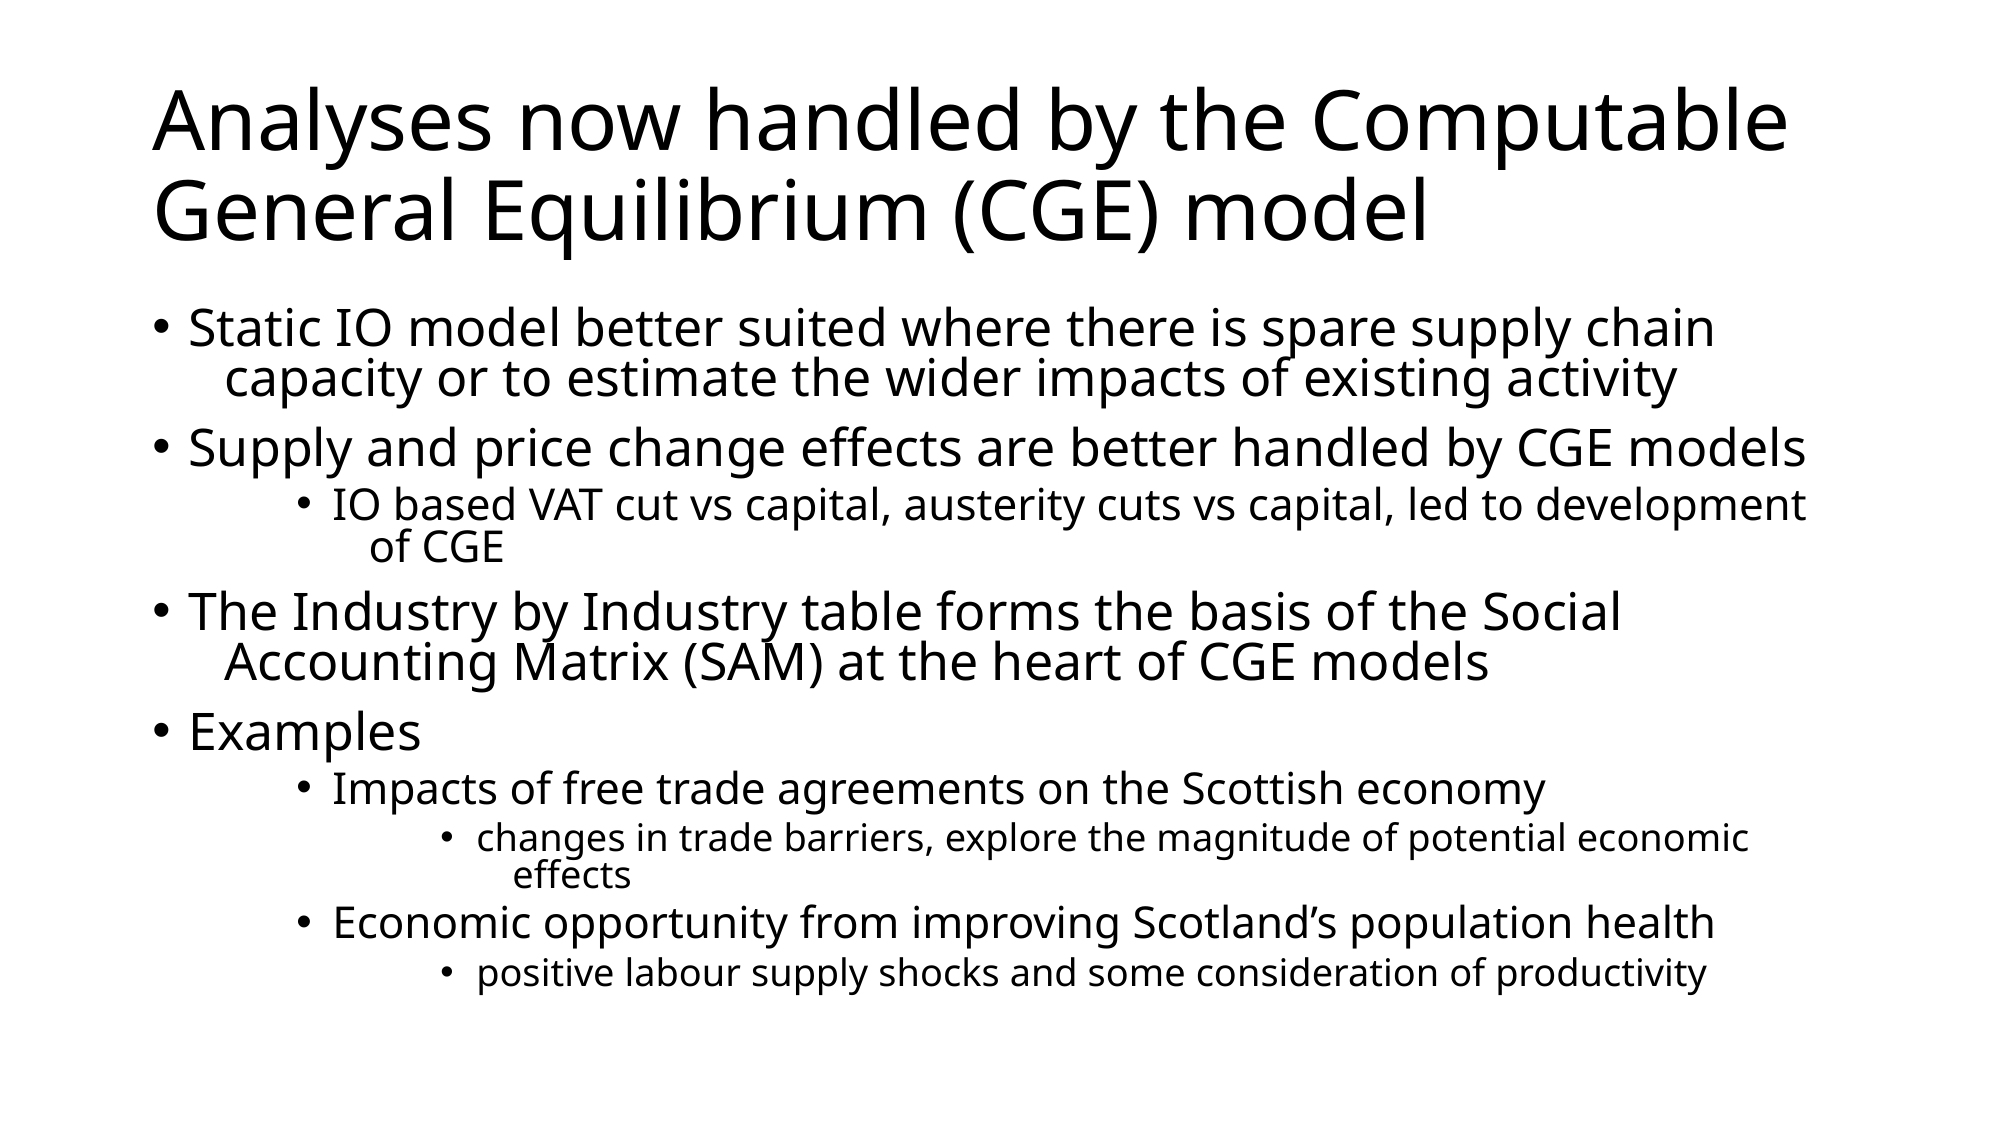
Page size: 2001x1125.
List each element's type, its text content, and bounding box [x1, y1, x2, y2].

title Analyses now handled by the Computable General Equilibrium (CGE) model [137, 59, 1863, 278]
list Static IO model better suited where there is spare supply chain capacity or to estimate the wider impacts of existing activity Supply and price change effects are better handled by CGE models IO based VAT cut vs capital, austerity cuts vs capital, led to development of CGE The Industry by Industry table forms the basis of the Social Accounting Matrix (SAM) at the heart of CGE models Examples Impacts of free trade agreements on the Scottish economy changes in trade barriers, explore the magnitude of potential economic effects Economic opportunity from improving Scotland’s population health positive labour supply shocks and some consideration of productivity [137, 299, 1863, 1014]
